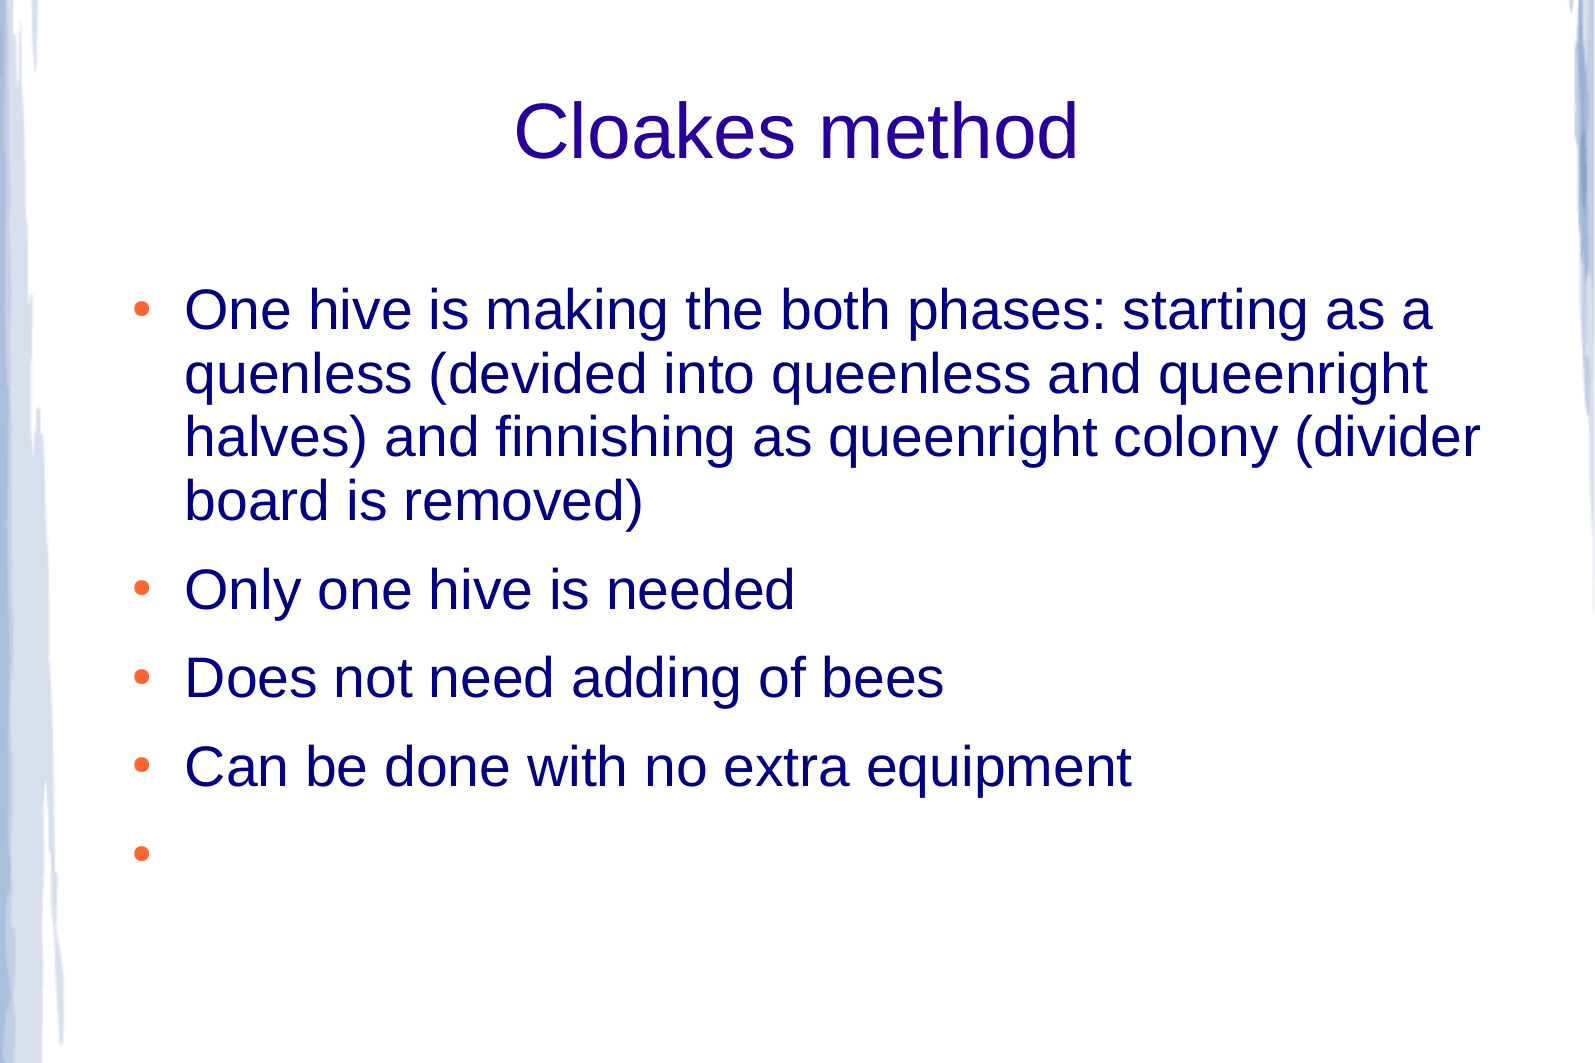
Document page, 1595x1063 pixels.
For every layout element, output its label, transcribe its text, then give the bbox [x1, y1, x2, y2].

title Cloakes method [79, 42, 1515, 220]
list One hive is making the both phases: starting as a quenless (devided into queenless and queenright halves) and finnishing as queenright colony (divider board is removed) Only one hive is needed Does not need adding of bees Can be done with no extra equipment [113, 278, 1515, 888]
picture [0, 0, 1595, 1063]
